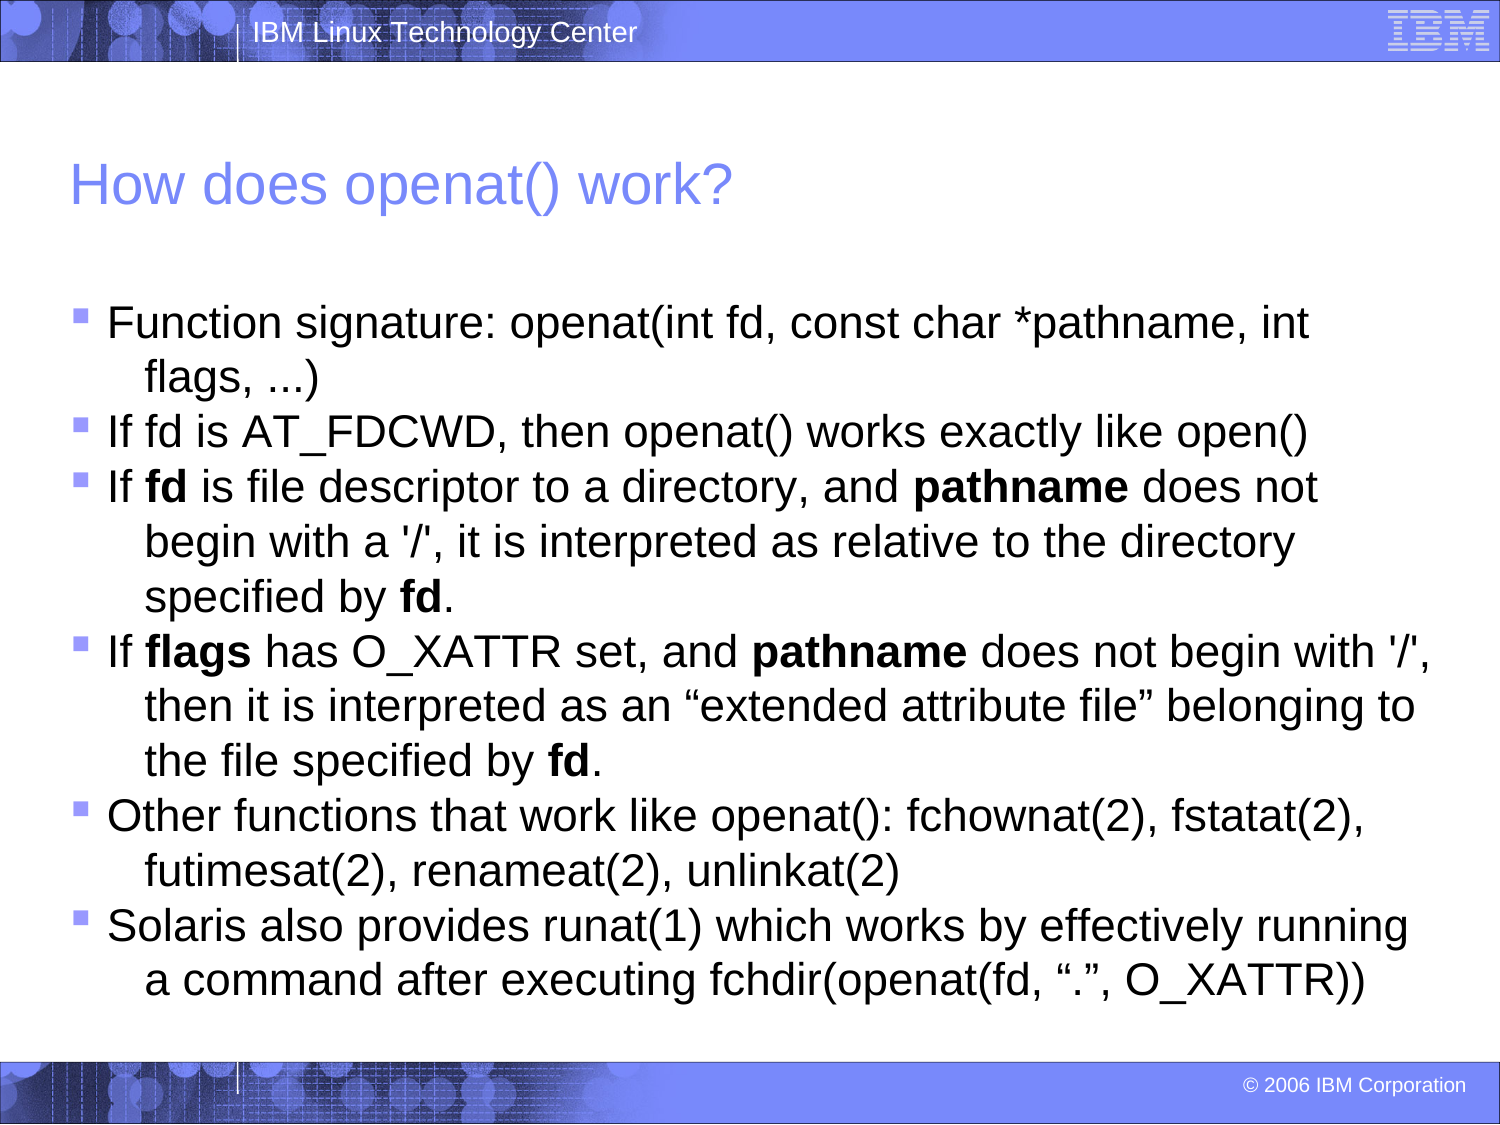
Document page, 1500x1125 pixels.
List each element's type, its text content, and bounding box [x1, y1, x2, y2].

list Function signature: openat(int fd, const char *pathname, int flags, ...) If fd is AT_FDCWD, then openat() works exactly like open() If fd is file descriptor to a directory, and pathname does not begin with a '/', it is interpreted as relative to the directory specified by fd. If flags has O_XATTR set, and pathname does not begin with '/', then it is interpreted as an “extended attribute file” belonging to the file specified by fd. Other functions that work like openat(): fchownat(2), fstatat(2), futimesat(2), renameat(2), unlinkat(2) Solaris also provides runat(1) which works by effectively running a command after executing fchdir(openat(fd, “.”, O_XATTR)) [69, 293, 1433, 1003]
title How does openat() work? [69, 144, 1422, 227]
picture [1, 1063, 1499, 1123]
picture [1, 1, 1499, 61]
